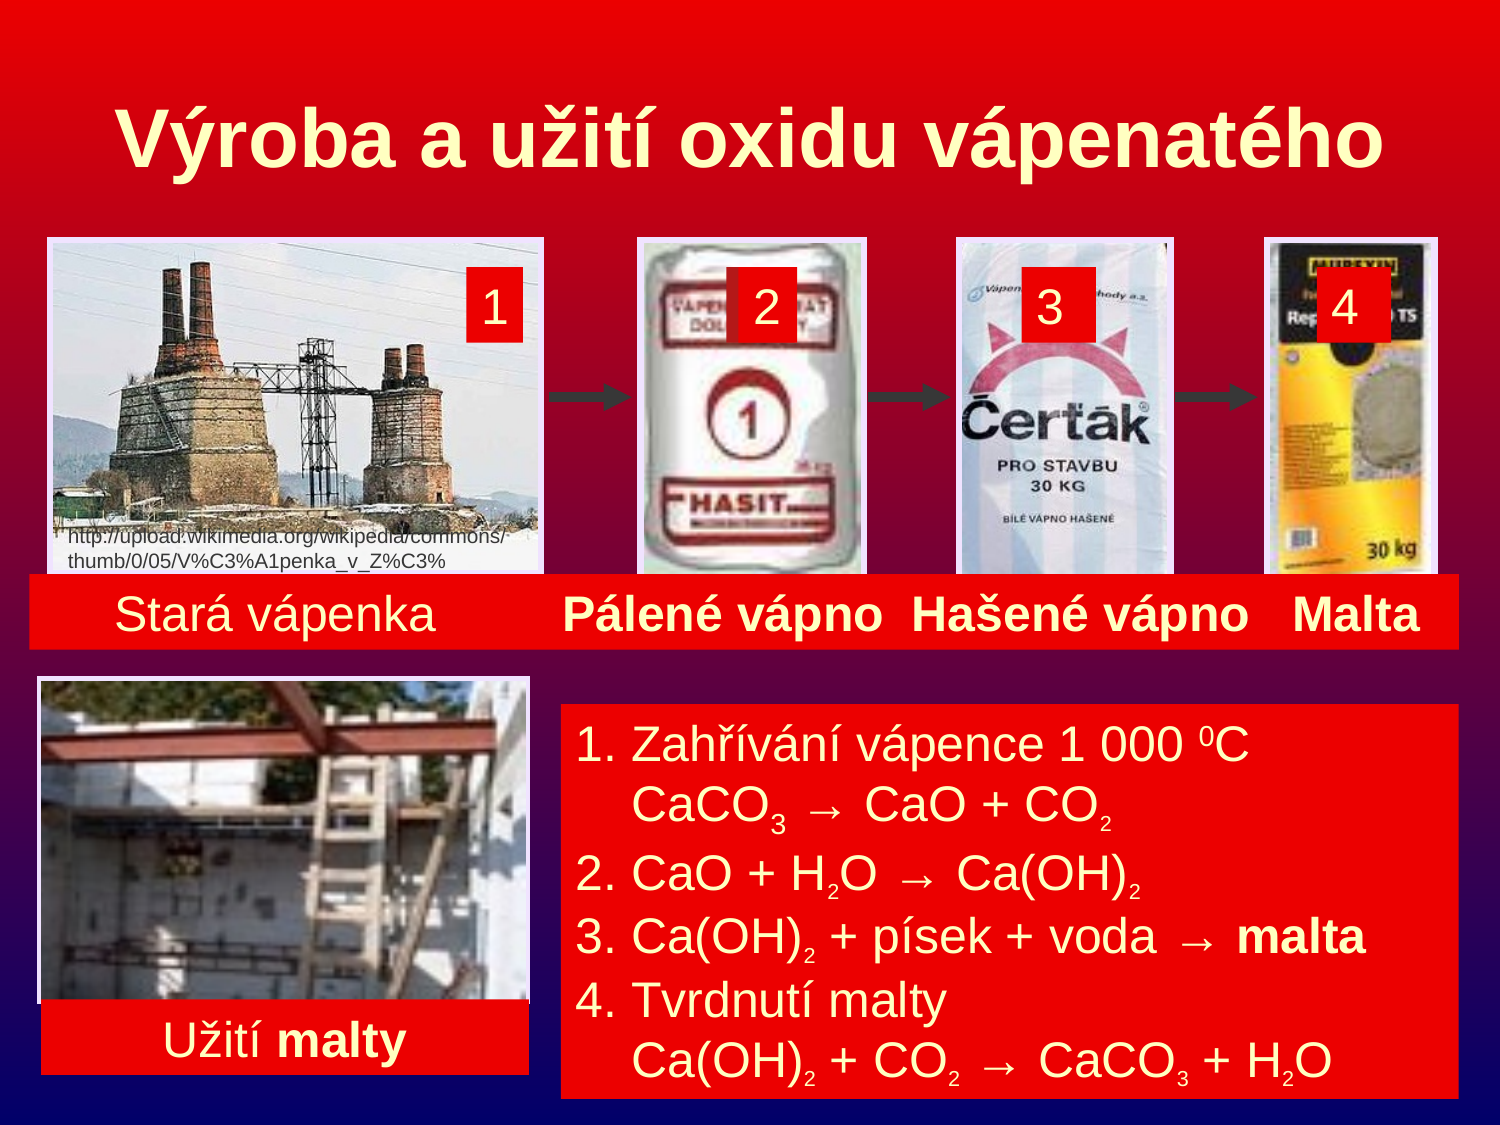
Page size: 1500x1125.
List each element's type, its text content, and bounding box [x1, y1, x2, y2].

picture [41, 680, 526, 999]
text_box 1. Zahřívání vápence 1 000 0C CaCO3 → CaO + CO2 2. CaO + H2O → Ca(OH)2 3. Ca(OH)2 + písek + voda → malta 4. Tvrdnutí malty Ca(OH)2 + CO2 → CaCO3 + H2O [560, 704, 1459, 1099]
text_box [643, 243, 861, 574]
text_box [962, 243, 1168, 574]
text_box [1269, 243, 1432, 574]
text_box Užití malty [41, 999, 529, 1075]
text_box 2 [726, 267, 738, 343]
text_box 2 [738, 267, 798, 343]
text_box 3 [1021, 267, 1096, 343]
text_box 4 [1316, 267, 1392, 343]
text_box [53, 243, 538, 515]
title Výroba a užití oxidu vápenatého [75, 45, 1426, 233]
text_box 1 [466, 267, 523, 343]
text_box http://upload.wikimedia.org/wikipedia/commons/thumb/0/05/V%C3%A1penka_v_Z%C3% [53, 515, 547, 574]
text_box Stará vápenka Pálené vápno Hašené vápno Malta [29, 574, 1459, 650]
